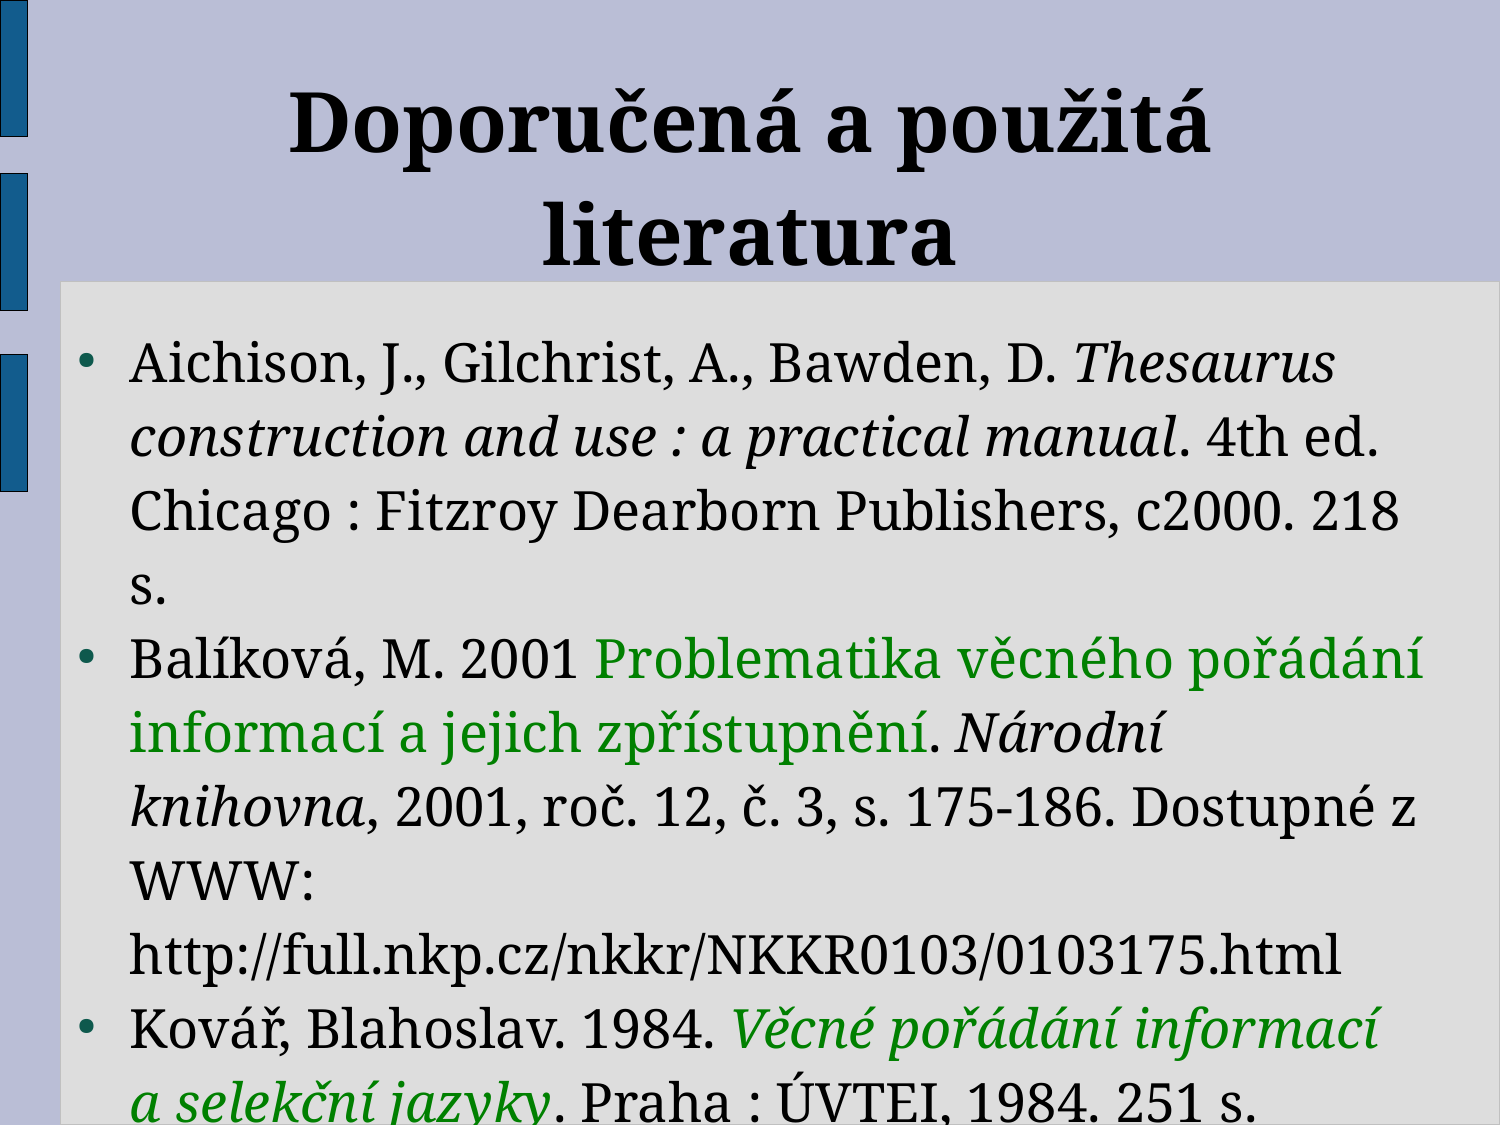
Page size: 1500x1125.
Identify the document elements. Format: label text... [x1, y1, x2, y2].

list Aichison, J., Gilchrist, A., Bawden, D. Thesaurus construction and use : a practical manual. 4th ed. Chicago : Fitzroy Dearborn Publishers, c2000. 218 s. Balíková, M. 2001 Problematika věcného pořádání informací a jejich zpřístupnění. Národní knihovna, 2001, roč. 12, č. 3, s. 175-186. Dostupné z WWW: http://full.nkp.cz/nkkr/NKKR0103/0103175.html Kovář, Blahoslav. 1984. Věcné pořádání informací a selekční jazyky. Praha : ÚVTEI, 1984. 251 s. [59, 324, 1426, 1019]
title Doporučená a použitá literatura [110, 82, 1392, 272]
